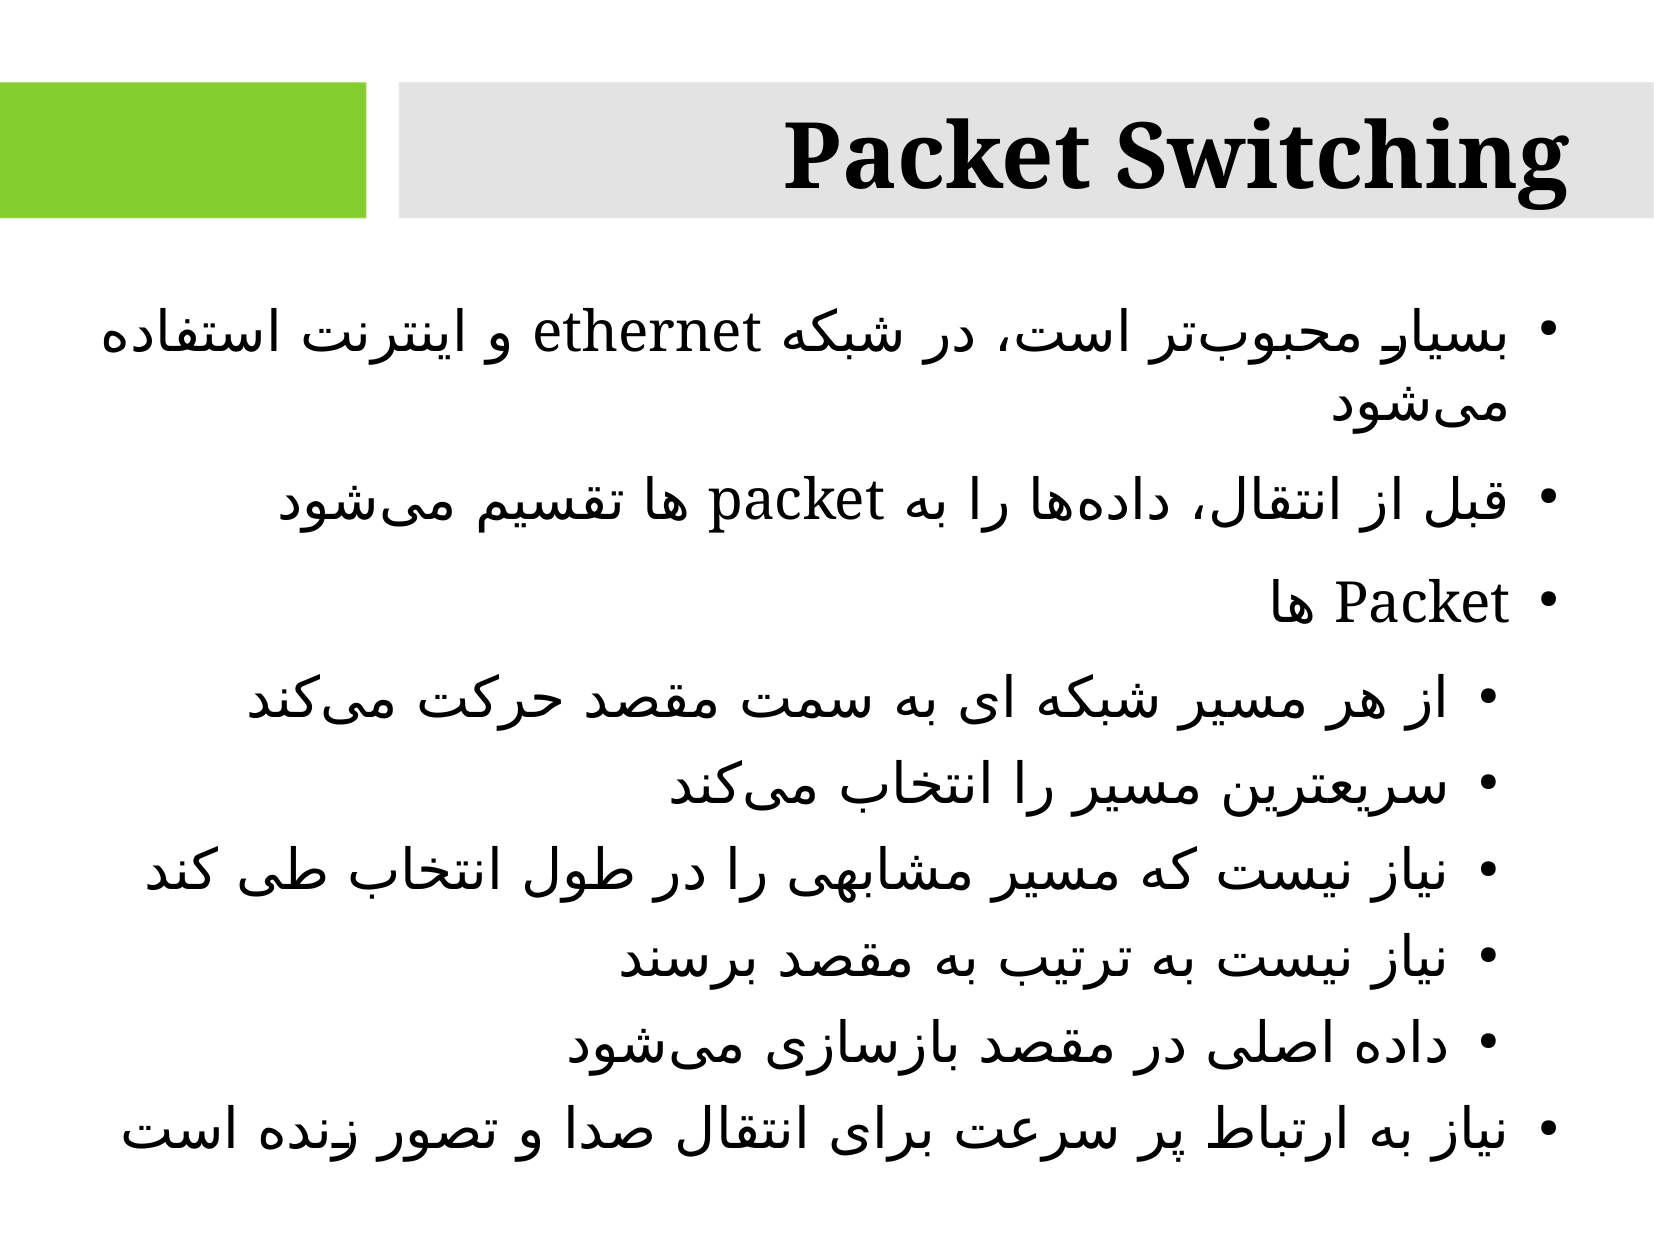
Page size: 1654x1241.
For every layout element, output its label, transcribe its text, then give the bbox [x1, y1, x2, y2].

list بسیار محبوب‌تر است، در شبکه ethernet و اینترنت استفاده می‌شود قبل از انتقال، داده‌ها را به packet ها تقسیم می‌شود Packet ها از هر مسیر شبکه ای به سمت مقصد حرکت می‌کند سریعترین مسیر را انتخاب می‌کند نیاز نیست که مسیر مشابهی را در طول انتخاب طی کند نیاز نیست به ترتیب به مقصد برسند داده اصلی در مقصد بازسازی می‌شود نیاز به ارتباط پر سرعت برای انتقال صدا و تصور زنده است [82, 290, 1571, 1182]
picture [0, 0, 1654, 1241]
title Packet Switching [82, 49, 1571, 257]
